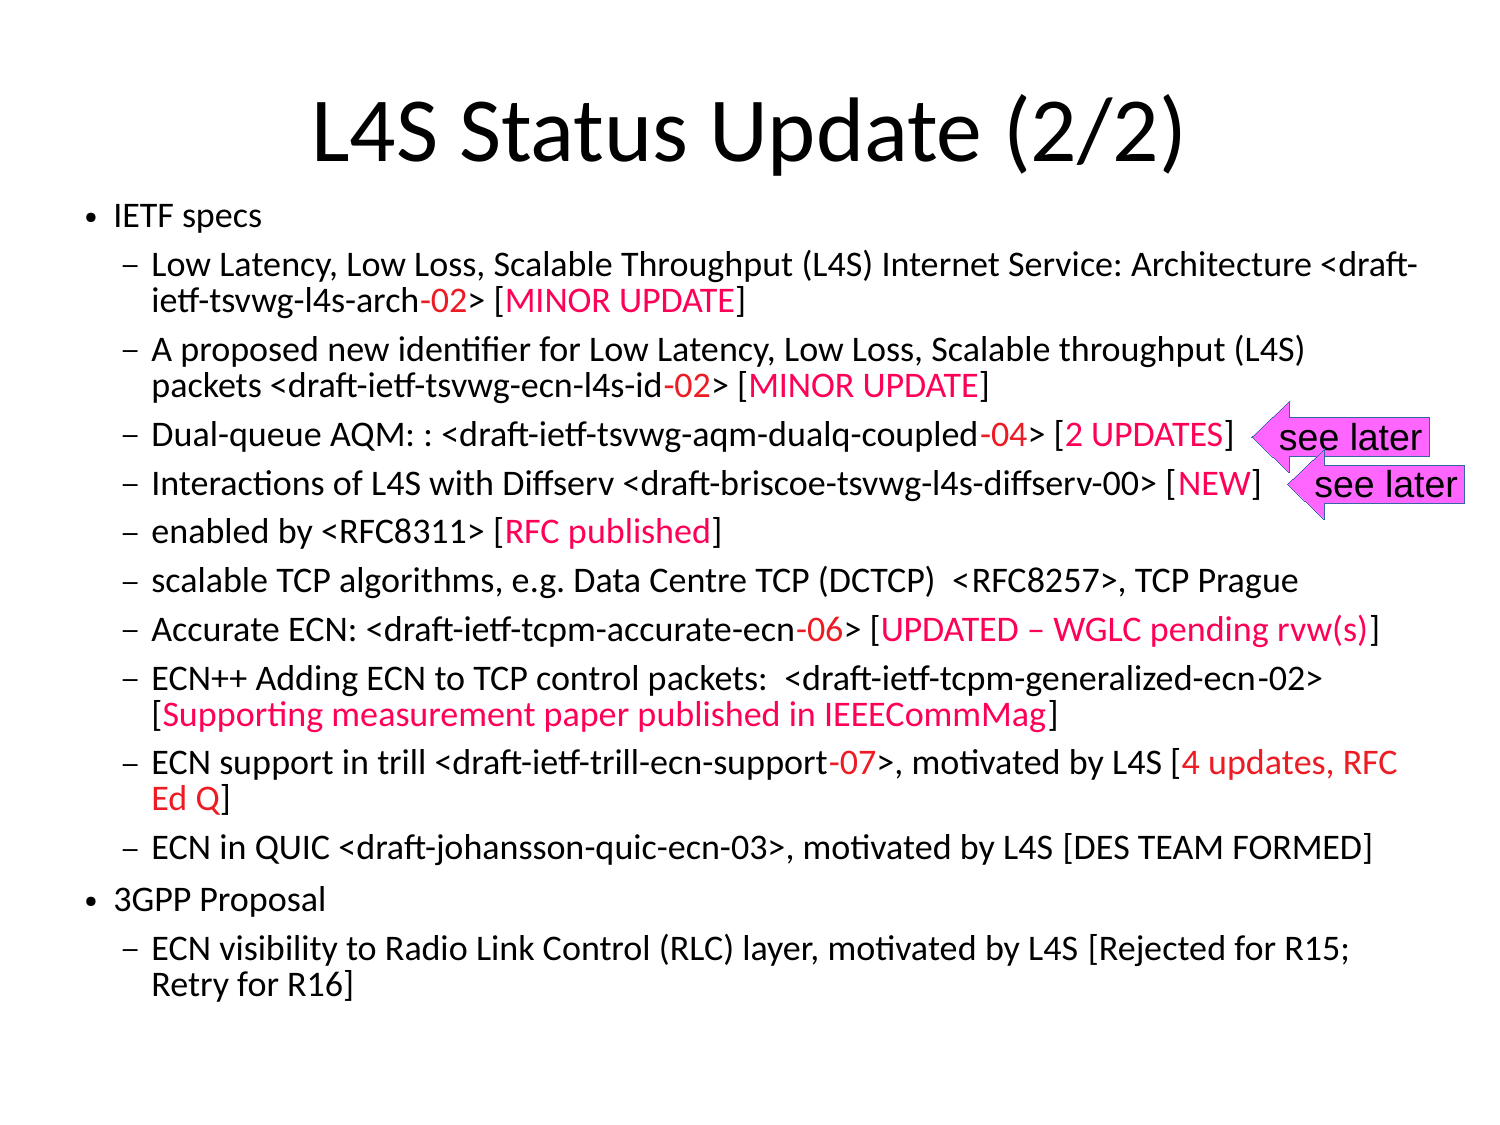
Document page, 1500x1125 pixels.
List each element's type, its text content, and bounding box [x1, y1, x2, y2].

text_box see later [1251, 401, 1430, 473]
title L4S Status Update (2/2) [75, 44, 1425, 200]
text_box see later [1287, 448, 1465, 520]
list IETF specs Low Latency, Low Loss, Scalable Throughput (L4S) Internet Service: Architecture <draft-ietf-tsvwg-l4s-arch-02> [MINOR UPDATE] A proposed new identifier for Low Latency, Low Loss, Scalable throughput (L4S) packets <draft-ietf-tsvwg-ecn-l4s-id-02> [MINOR UPDATE] Dual-queue AQM: : <draft-ietf-tsvwg-aqm-dualq-coupled-04> [2 UPDATES] Interactions of L4S with Diffserv <draft-briscoe-tsvwg-l4s-diffserv-00> [NEW] enabled by <RFC8311> [RFC published] scalable TCP algorithms, e.g. Data Centre TCP (DCTCP) <RFC8257>, TCP Prague Accurate ECN: <draft-ietf-tcpm-accurate-ecn-06> [UPDATED – WGLC pending rvw(s)] ECN++ Adding ECN to TCP control packets: <draft-ietf-tcpm-generalized-ecn-02> [Supporting measurement paper published in IEEECommMag] ECN support in trill <draft-ietf-trill-ecn-support-07>, motivated by L4S [4 updates, RFC Ed Q] ECN in QUIC <draft-johansson-quic-ecn-03>, motivated by L4S [DES TEAM FORMED] 3GPP Proposal ECN visibility to Radio Link Control (RLC) layer, motivated by L4S [Rejected for R15; Retry for R16] [75, 200, 1425, 1028]
